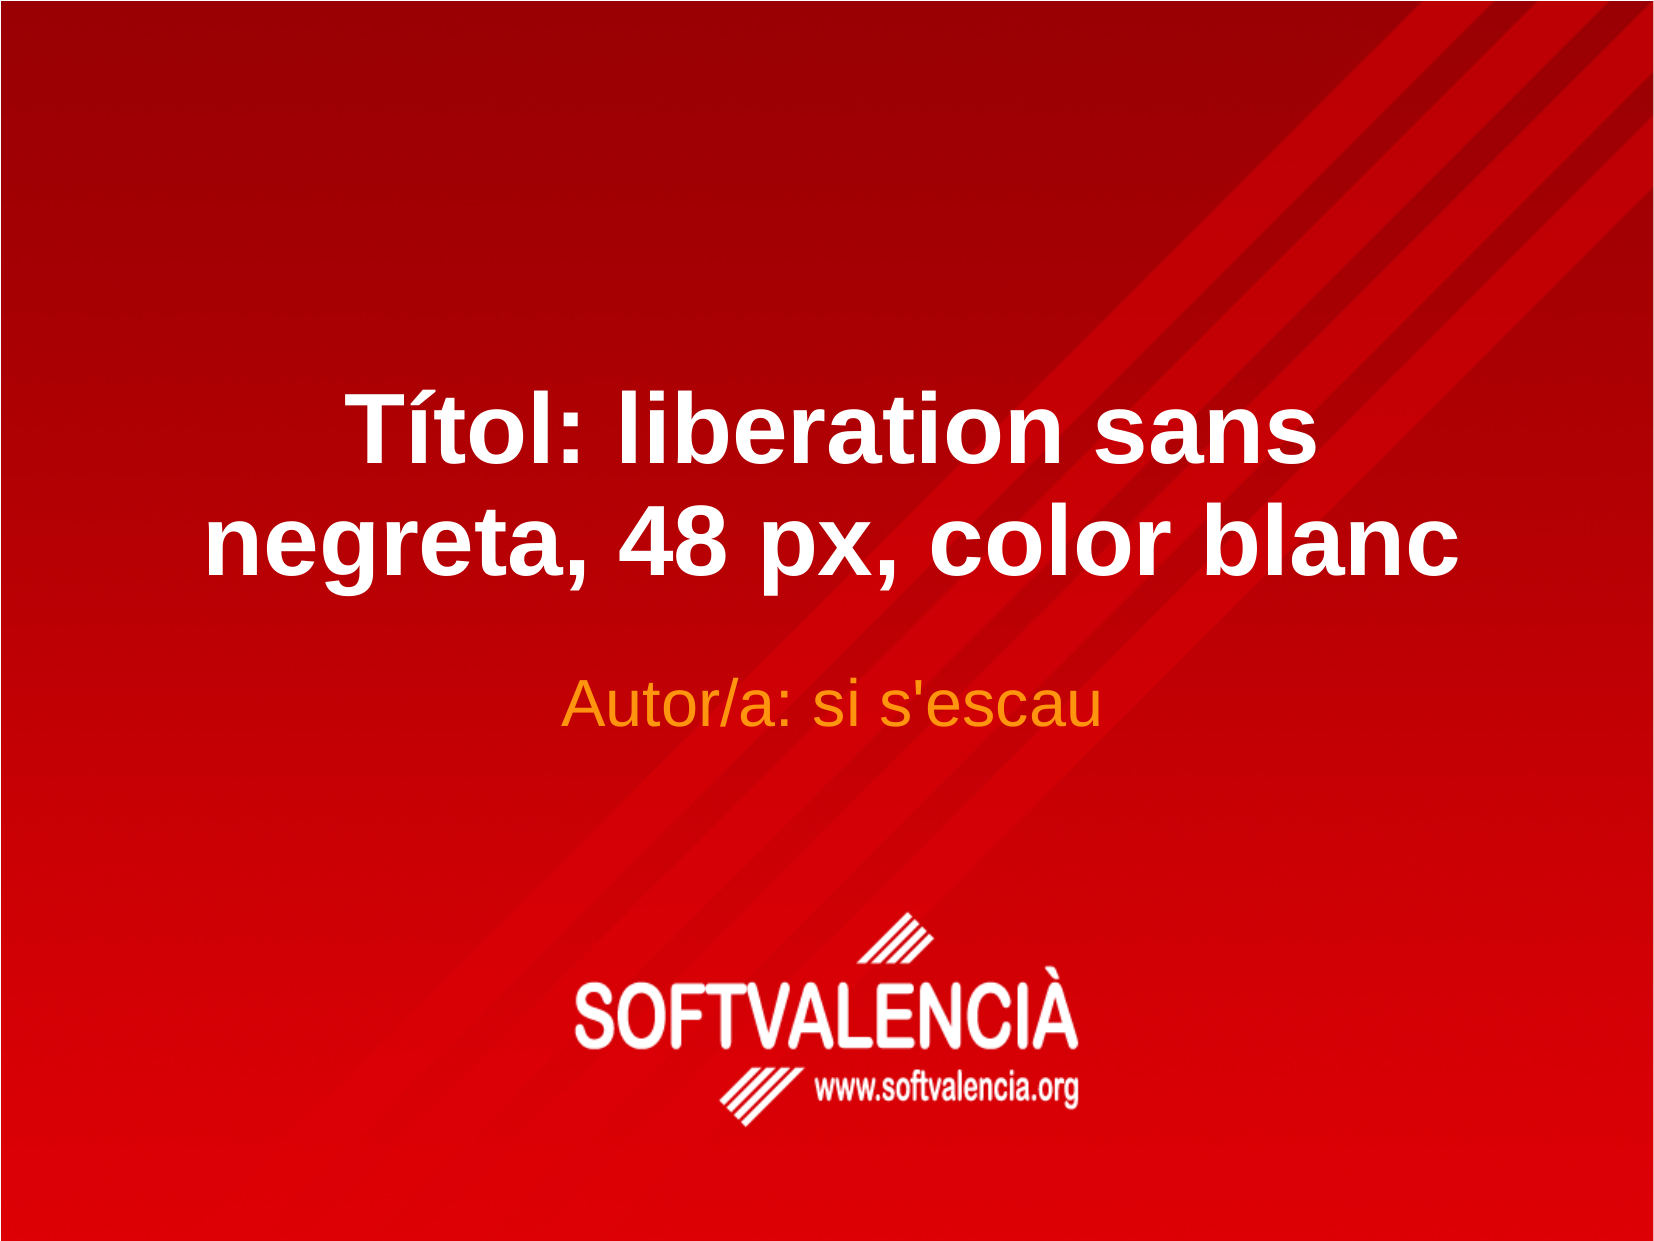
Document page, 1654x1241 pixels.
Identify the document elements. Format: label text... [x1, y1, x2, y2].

text_box [147, 354, 709, 426]
picture [1, 1, 1654, 1241]
text_box Títol: liberation sans negreta, 48 px, color blanc [183, 366, 1483, 605]
text_box Autor/a: si s'escau [183, 658, 1483, 749]
